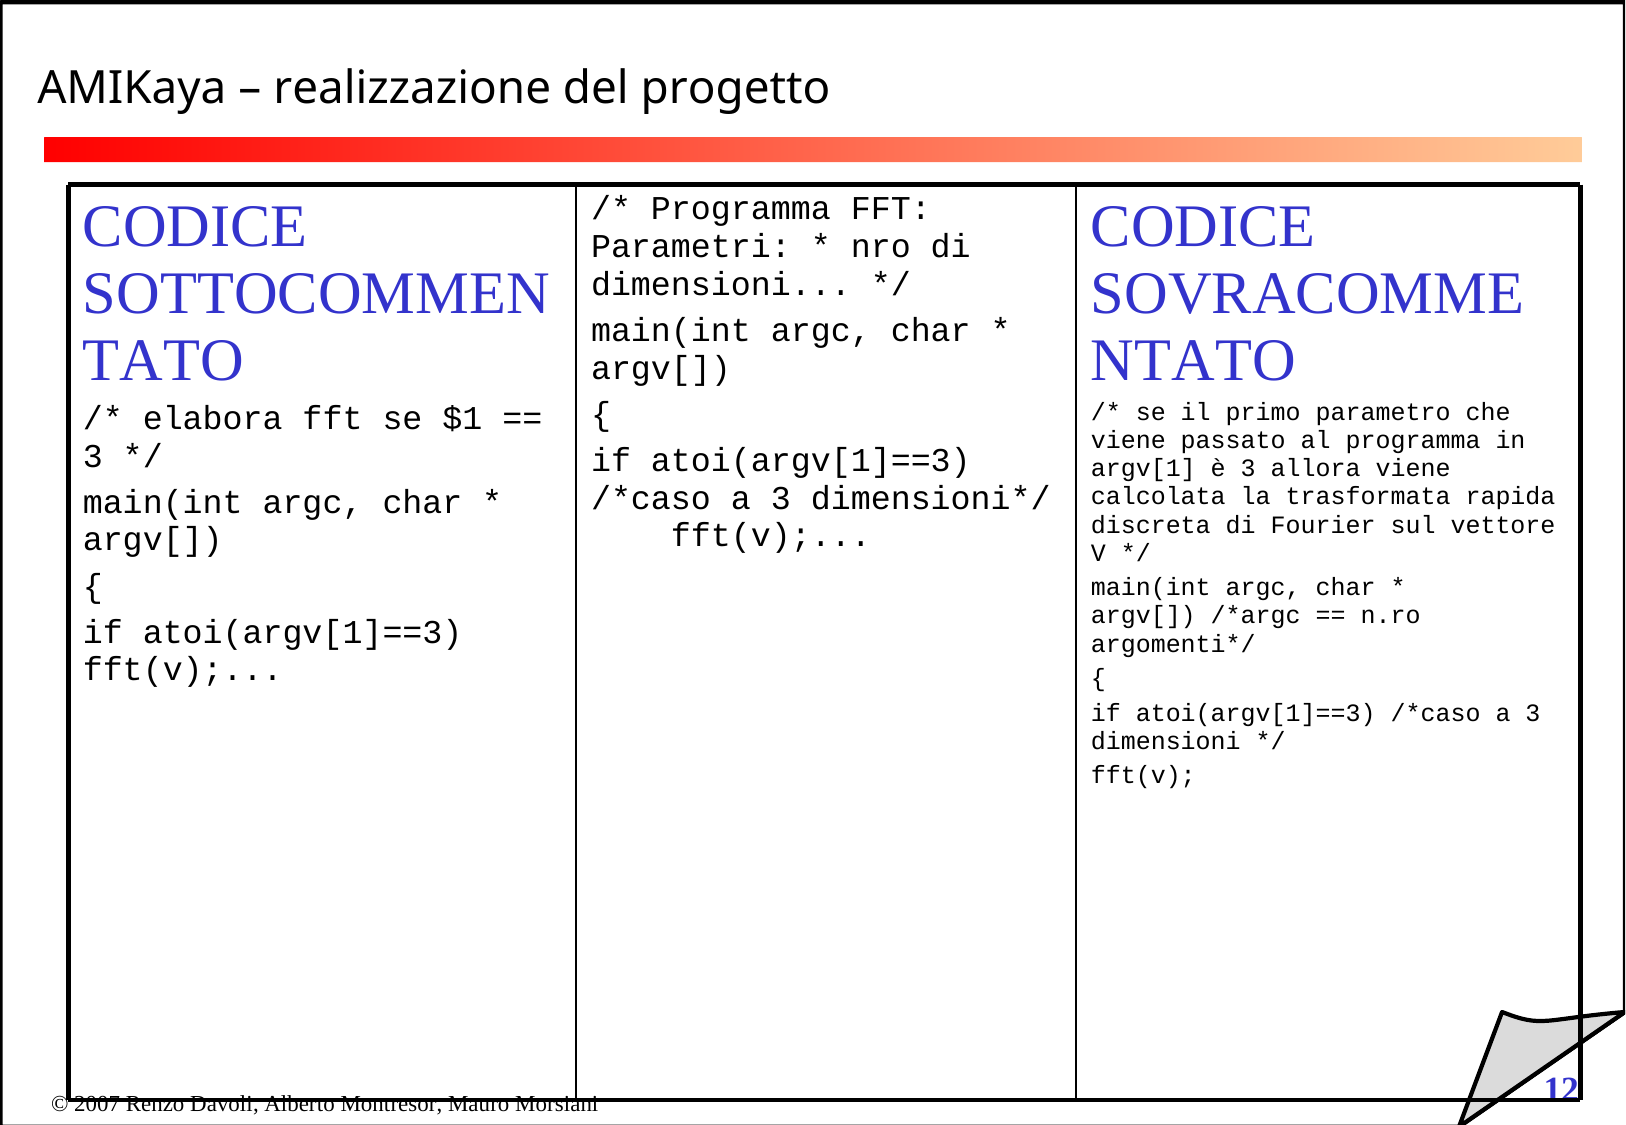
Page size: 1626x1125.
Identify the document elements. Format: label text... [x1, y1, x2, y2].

text_box /* Programma FFT: Parametri: * nro di dimensioni... */ main(int argc, char * argv[]) { if atoi(argv[1]==3) /*caso a 3 dimensioni*/ fft(v);... [577, 187, 1075, 1098]
text_box CODICE SOTTOCOMMENTATO /* elabora fft se $1 == 3 */ main(int argc, char * argv[]) { if atoi(argv[1]==3) fft(v);... [71, 187, 575, 1098]
title AMIKaya – realizzazione del progetto [37, 44, 1587, 130]
text_box CODICE SOVRACOMMENTATO /* se il primo parametro che viene passato al programma in argv[1] è 3 allora viene calcolata la trasformata rapida discreta di Fourier sul vettore V */ main(int argc, char * argv[]) /*argc == n.ro argomenti*/ { if atoi(argv[1]==3) /*caso a 3 dimensioni */ fft(v); [1077, 187, 1578, 1098]
